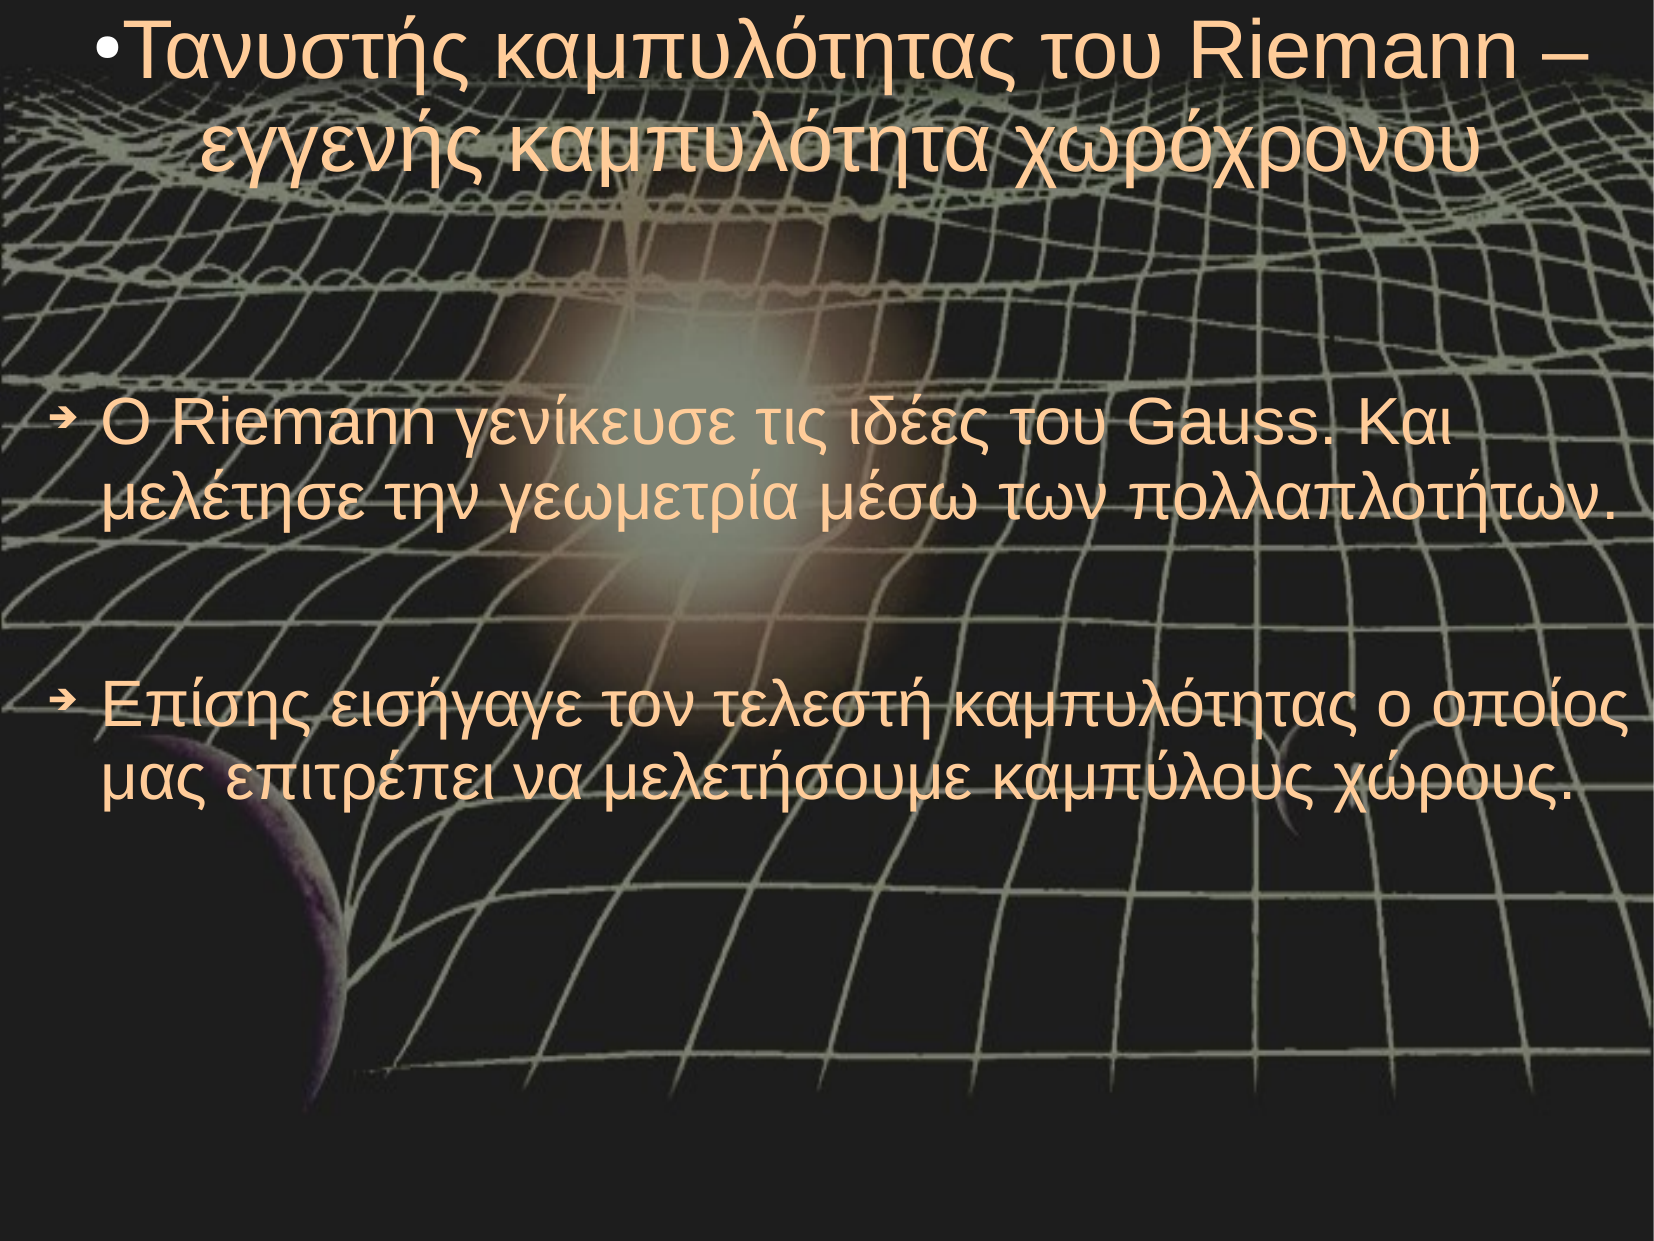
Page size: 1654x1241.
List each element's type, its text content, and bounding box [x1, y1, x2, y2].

picture [0, 0, 1654, 1241]
list Ο Riemann γενίκευσε τις ιδέες του Gauss. Και μελέτησε την γεωμετρία μέσω των πολλαπλοτήτων. Επίσης εισήγαγε τον τελεστή καμπυλότητας ο οποίος μας επιτρέπει να μελετήσουμε καμπύλους χώρους. [29, 383, 1654, 1152]
title Τανυστής καμπυλότητας του Riemann – εγγενής καμπυλότητα χωρόχρονου [29, 0, 1654, 193]
